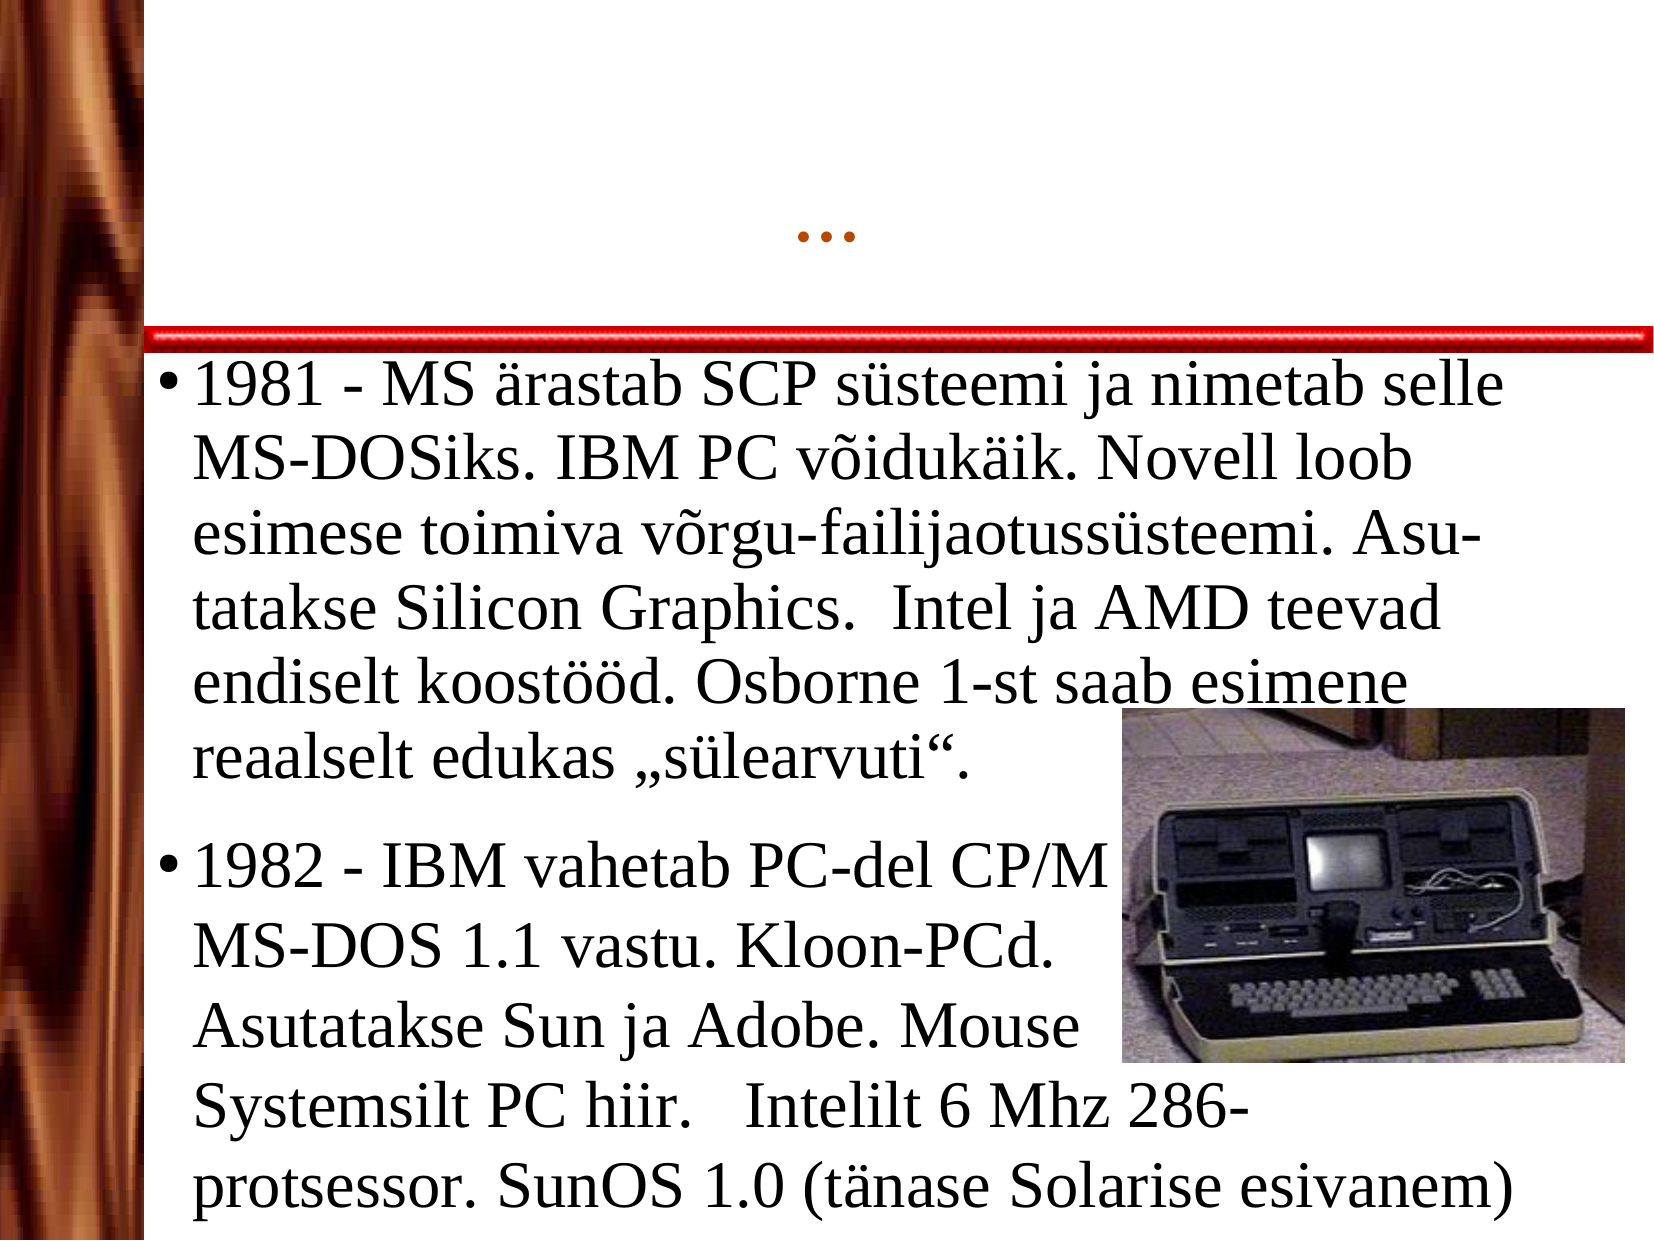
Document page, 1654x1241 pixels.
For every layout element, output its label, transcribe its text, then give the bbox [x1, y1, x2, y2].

title ... [121, 100, 1533, 312]
picture [0, 0, 1654, 1240]
picture [1122, 708, 1625, 1063]
list 1981 - MS ärastab SCP süsteemi ja nimetab selle MS-DOSiks. IBM PC võidukäik. Novell loob esimese toimiva võrgu-failijaotussüsteemi. Asu-tatakse Silicon Graphics. Intel ja AMD teevad endiselt koostööd. Osborne 1-st saab esimene reaalselt edukas „sülearvuti“. 1982 - IBM vahetab PC-del CP/M MS-DOS 1.1 vastu. Kloon-PCd. Asutatakse Sun ja Adobe. Mouse Systemsilt PC hiir. Intelilt 6 Mhz 286-protsessor. SunOS 1.0 (tänase Solarise esivanem) [121, 344, 1533, 1222]
